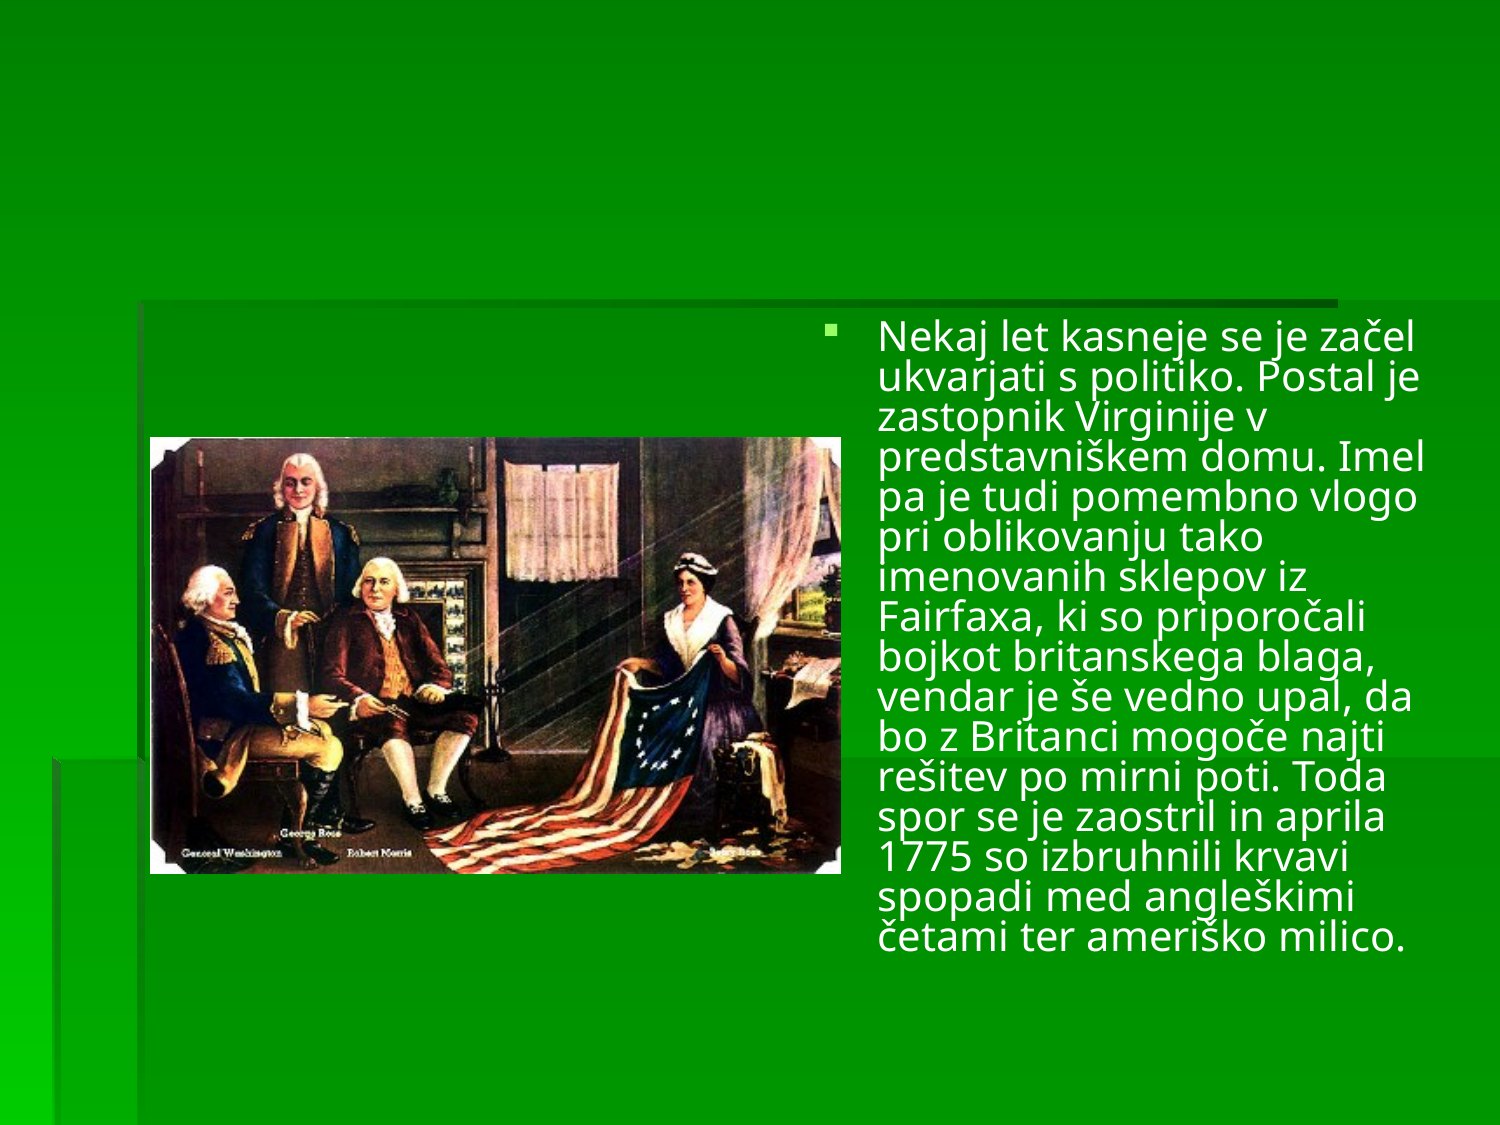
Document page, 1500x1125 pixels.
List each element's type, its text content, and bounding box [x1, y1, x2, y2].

picture [150, 437, 841, 874]
list Nekaj let kasneje se je začel ukvarjati s politiko. Postal je zastopnik Virginije v predstavniškem domu. Imel pa je tudi pomembno vlogo pri oblikovanju tako imenovanih sklepov iz Fairfaxa, ki so priporočali bojkot britanskega blaga, vendar je še vedno upal, da bo z Britanci mogoče najti rešitev po mirni poti. Toda spor se je zaostril in aprila 1775 so izbruhnili krvavi spopadi med angleškimi četami ter ameriško milico. [806, 312, 1451, 1000]
